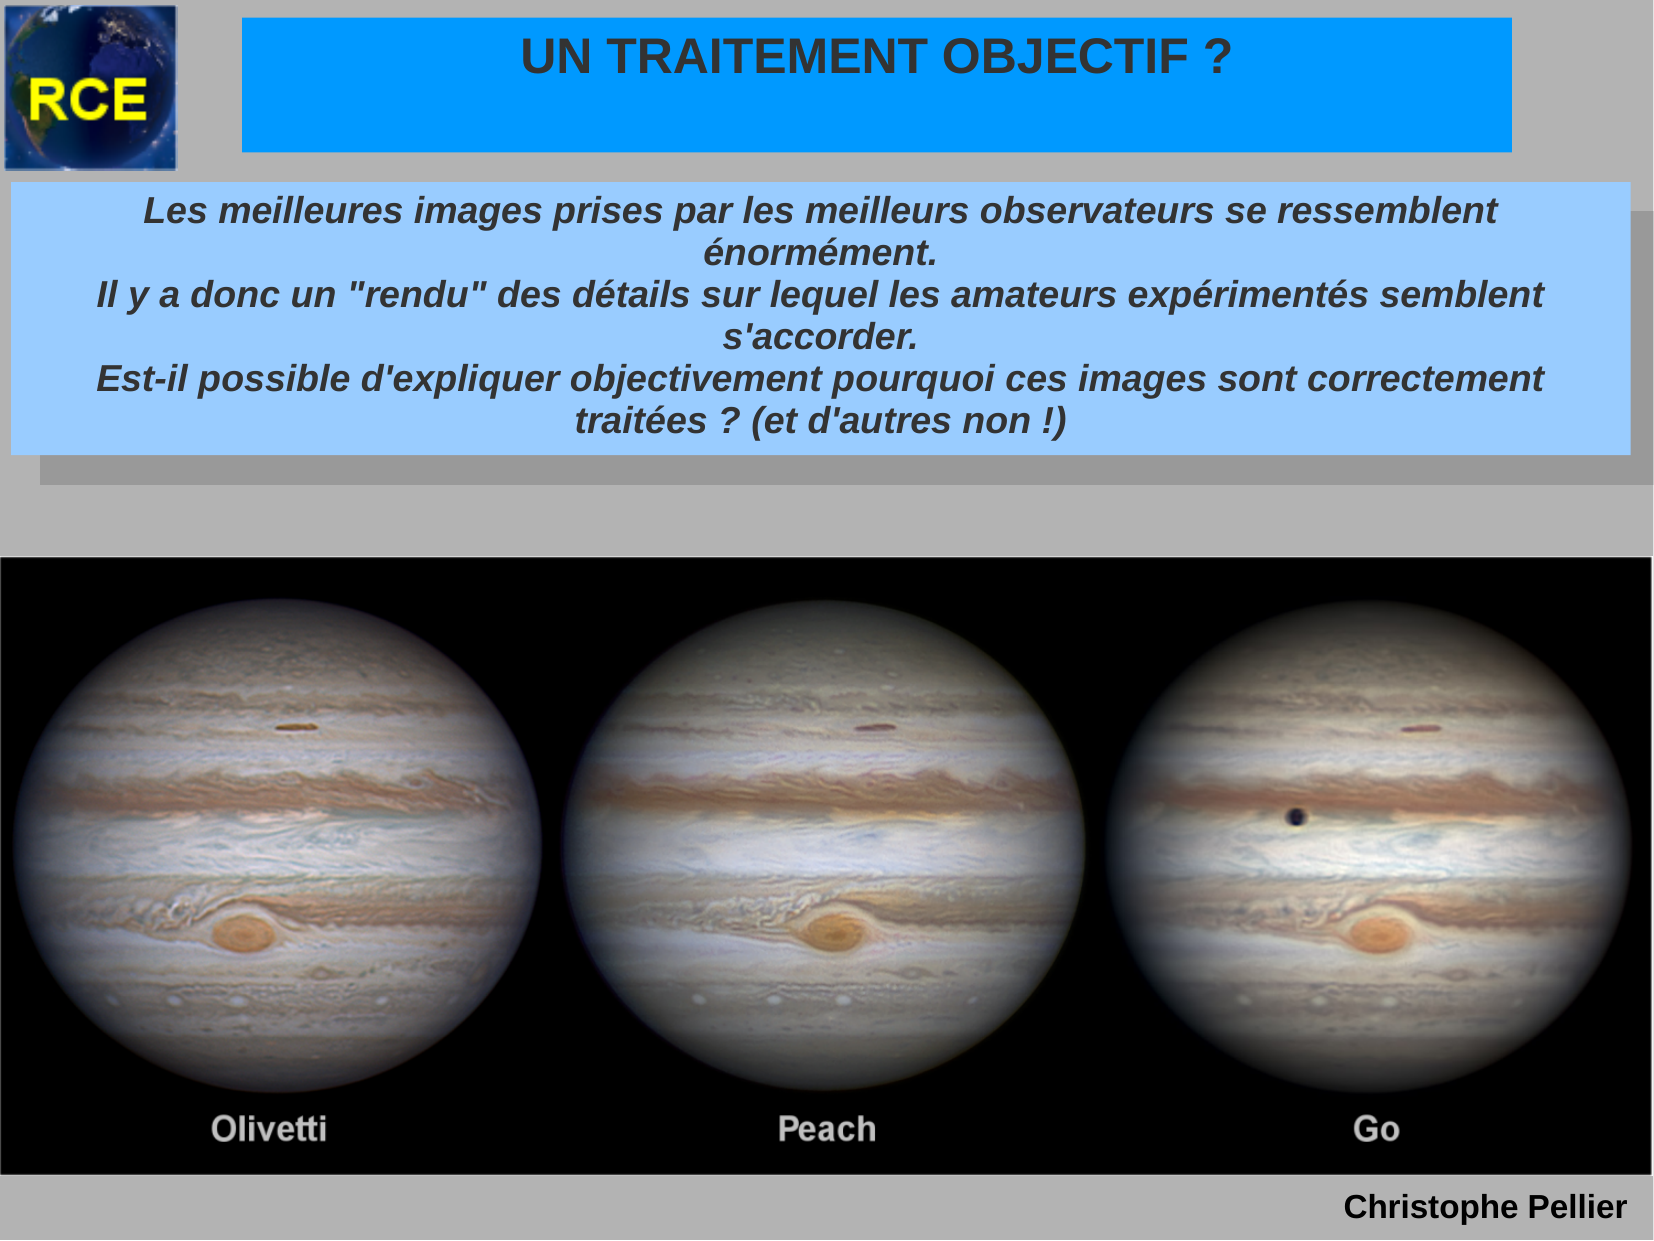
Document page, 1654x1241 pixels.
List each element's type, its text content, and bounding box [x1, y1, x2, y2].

text_box UN TRAITEMENT OBJECTIF ? [242, 17, 1512, 153]
text_box Les meilleures images prises par les meilleurs observateurs se ressemblent énormément. Il y a donc un "rendu" des détails sur lequel les amateurs expérimentés semblent s'accorder. Est-il possible d'expliquer objectivement pourquoi ces images sont correctement traitées ? (et d'autres non !) [11, 182, 1631, 456]
picture [0, 556, 1653, 1176]
text_box Christophe Pellier [1328, 1181, 1654, 1241]
picture [4, 5, 178, 171]
